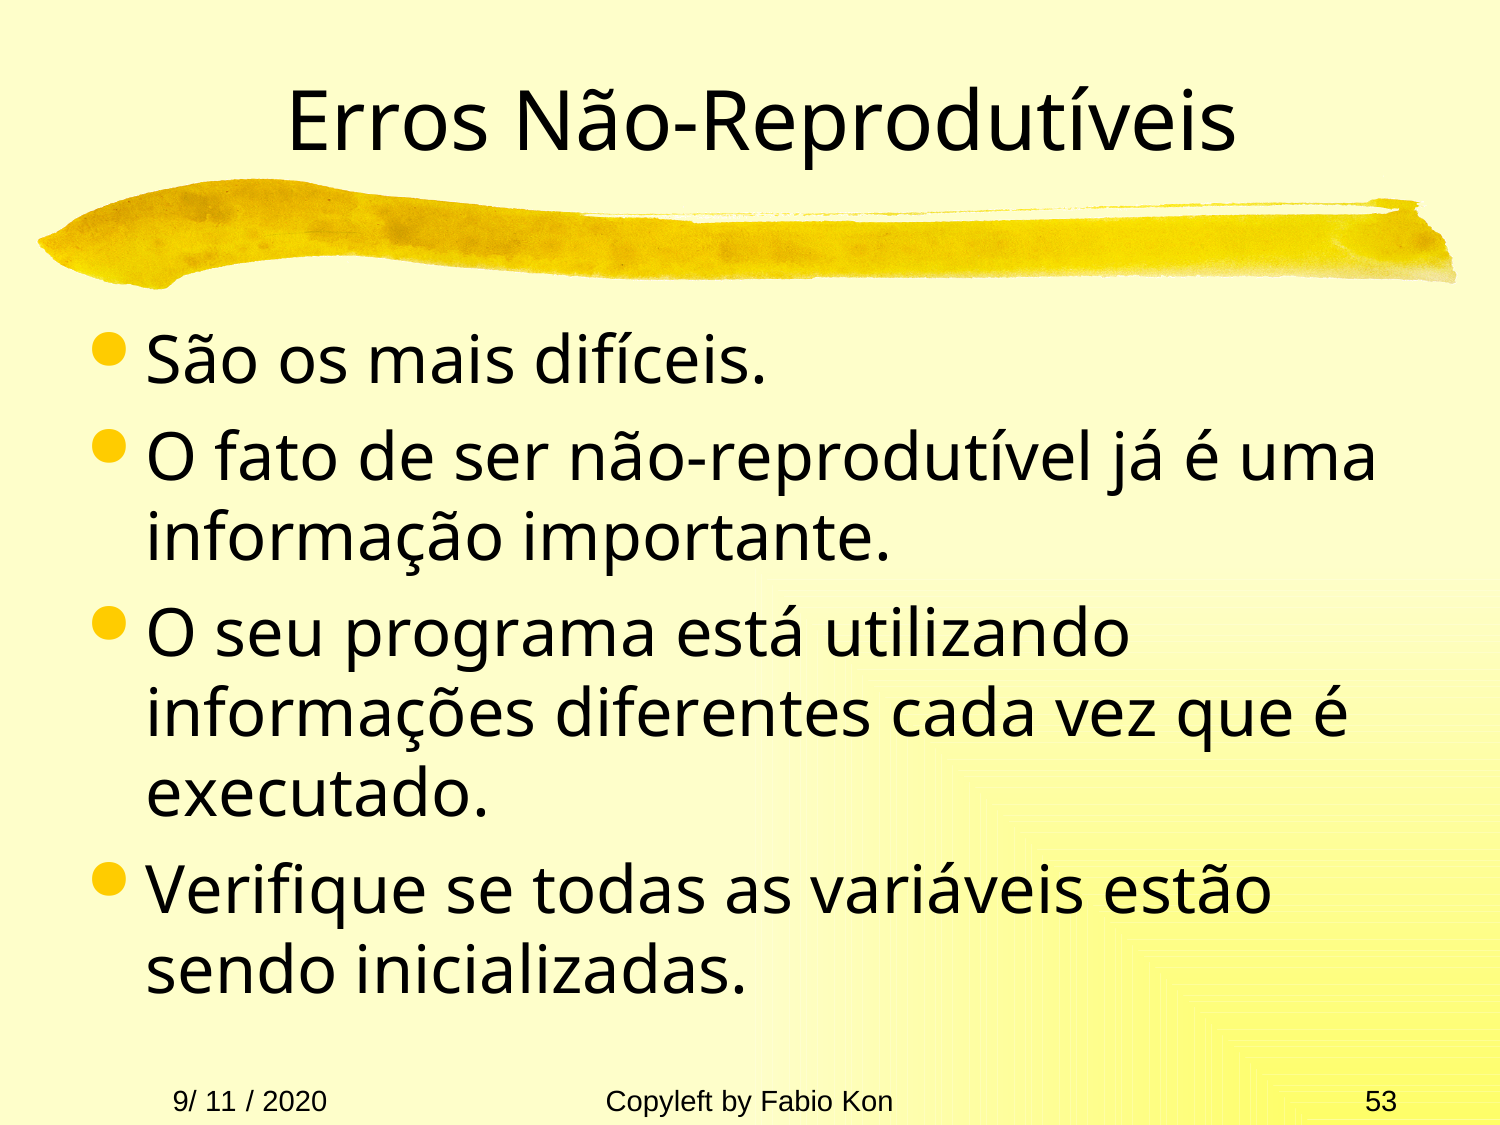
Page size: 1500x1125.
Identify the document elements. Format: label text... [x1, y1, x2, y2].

title Erros Não-Reprodutíveis [125, 12, 1401, 175]
picture [24, 174, 1463, 297]
list São os mais difíceis. O fato de ser não-reprodutível já é uma informação importante. O seu programa está utilizando informações diferentes cada vez que é executado. Verifique se todas as variáveis estão sendo inicializadas. [74, 309, 1417, 1015]
